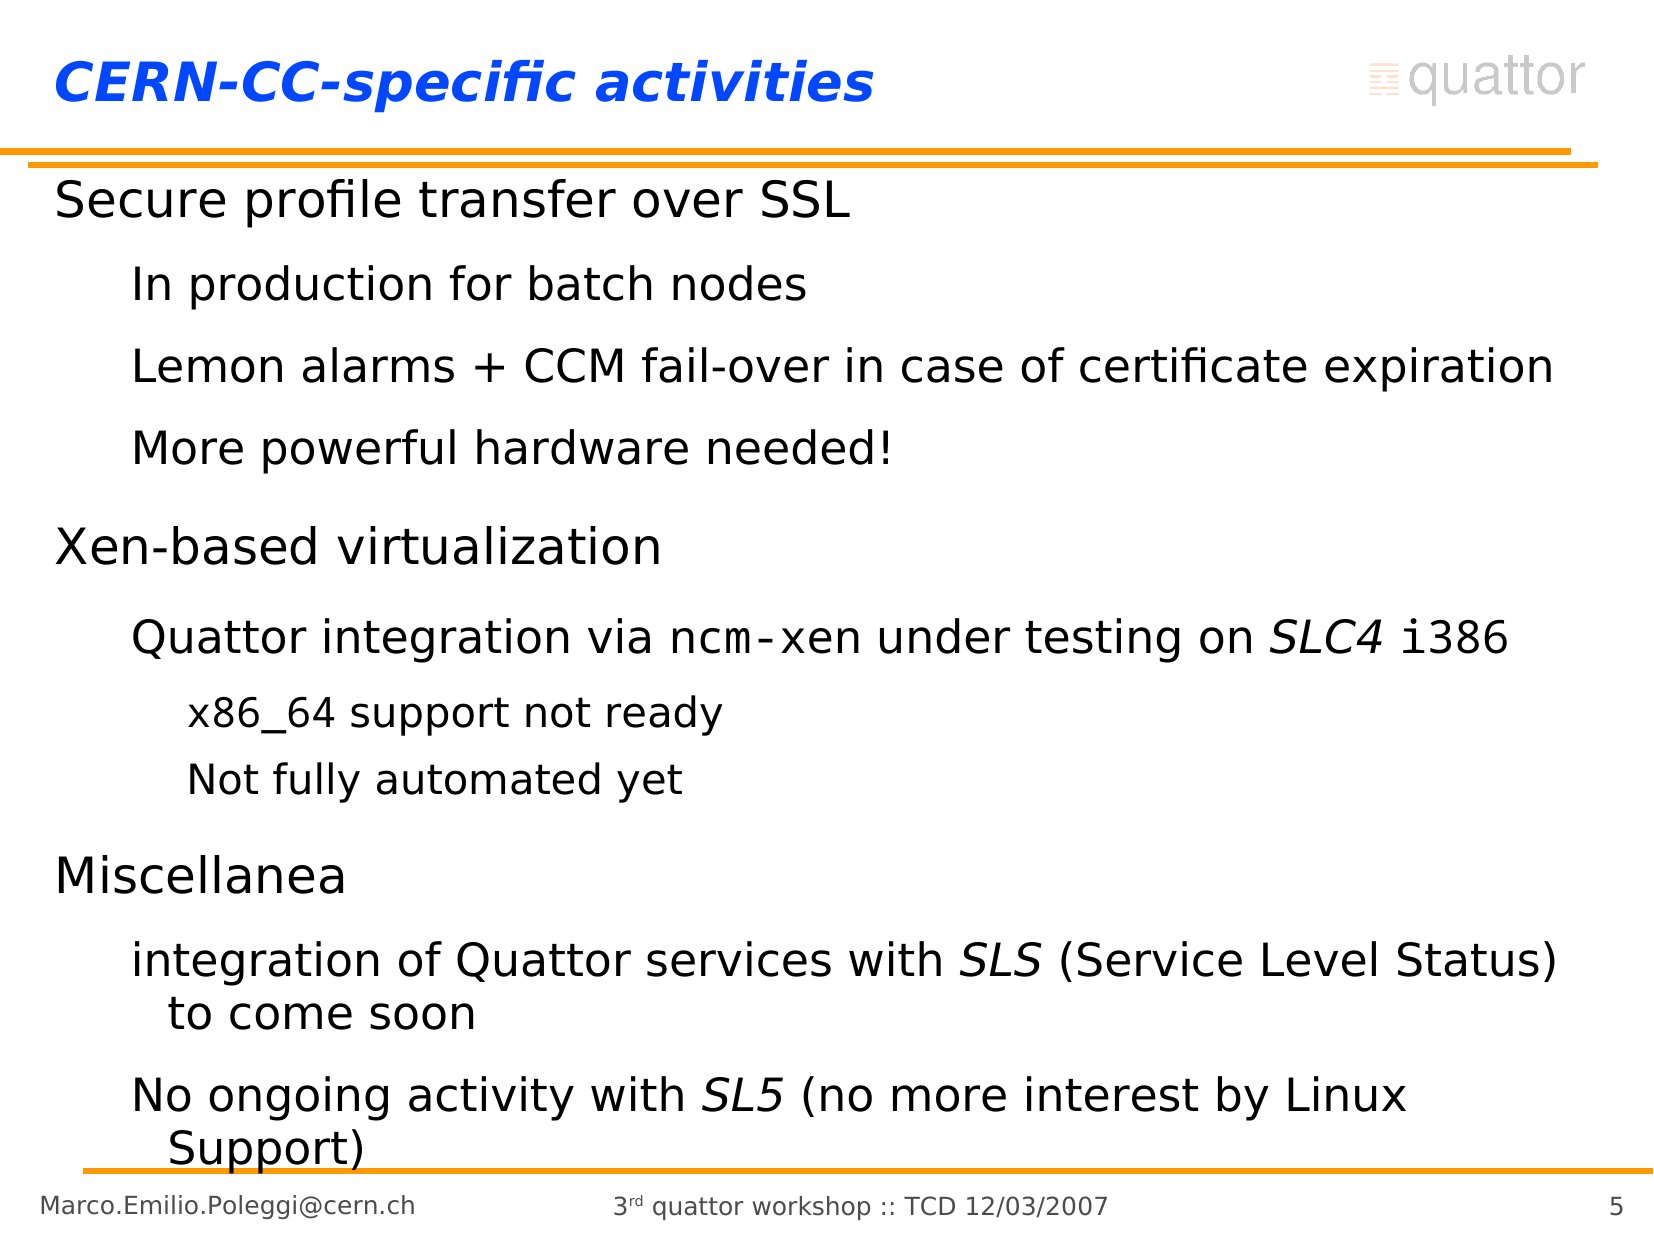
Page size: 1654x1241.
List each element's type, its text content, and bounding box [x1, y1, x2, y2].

list Secure profile transfer over SSL In production for batch nodes Lemon alarms + CCM fail-over in case of certificate expiration More powerful hardware needed! Xen-based virtualization Quattor integration via ncm-xen under testing on SLC4 i386 x86_64 support not ready Not fully automated yet Miscellanea integration of Quattor services with SLS (Service Level Status) to come soon No ongoing activity with SL5 (no more interest by Linux Support) [55, 171, 1582, 1164]
title CERN-CC-specific activities [55, 41, 1241, 124]
